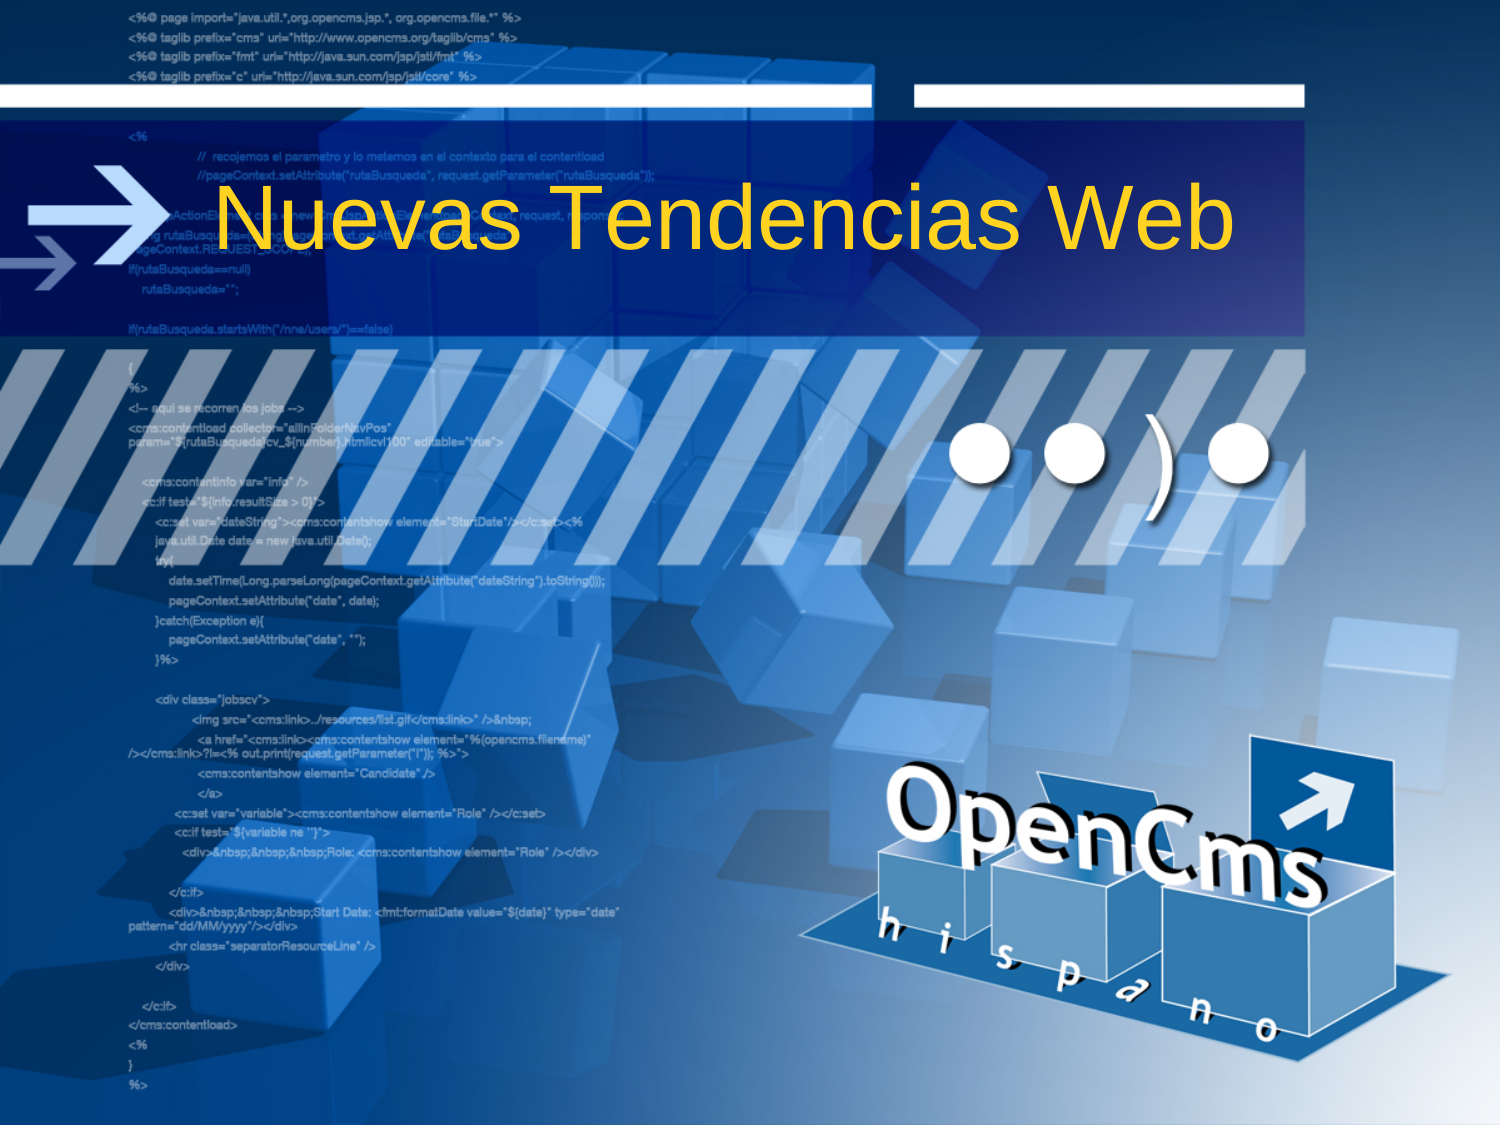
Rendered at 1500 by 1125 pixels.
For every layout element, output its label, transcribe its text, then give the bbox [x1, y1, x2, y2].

text_box Nuevas Tendencias Web [212, 149, 1276, 288]
picture [0, 0, 1500, 1125]
